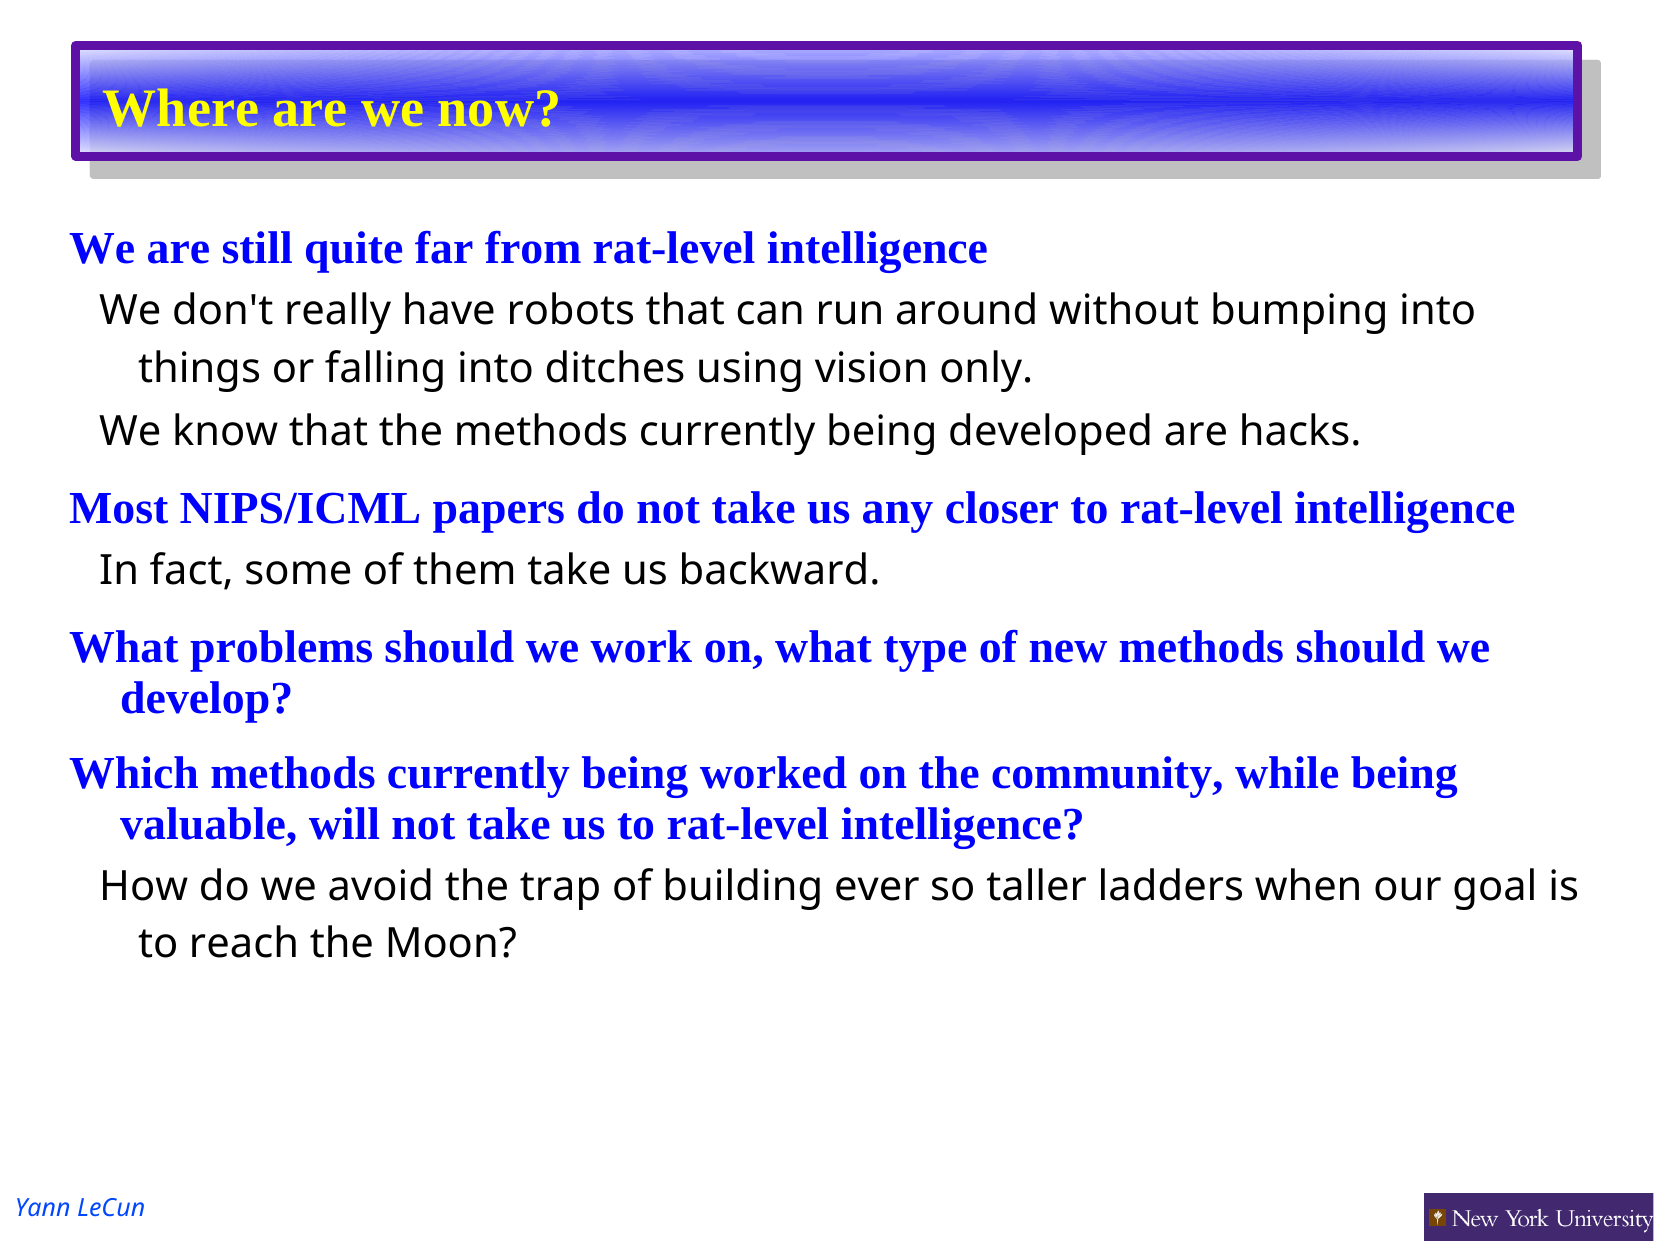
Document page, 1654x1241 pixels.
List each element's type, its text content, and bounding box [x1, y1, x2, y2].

list We are still quite far from rat-level intelligence We don't really have robots that can run around without bumping into things or falling into ditches using vision only. We know that the methods currently being developed are hacks. Most NIPS/ICML papers do not take us any closer to rat-level intelligence In fact, some of them take us backward. What problems should we work on, what type of new methods should we develop? Which methods currently being worked on the community, while being valuable, will not take us to rat-level intelligence? How do we avoid the trap of building ever so taller ladders when our goal is to reach the Moon? [69, 223, 1604, 1196]
title Where are we now? [75, 45, 1578, 157]
picture [1424, 1193, 1654, 1241]
